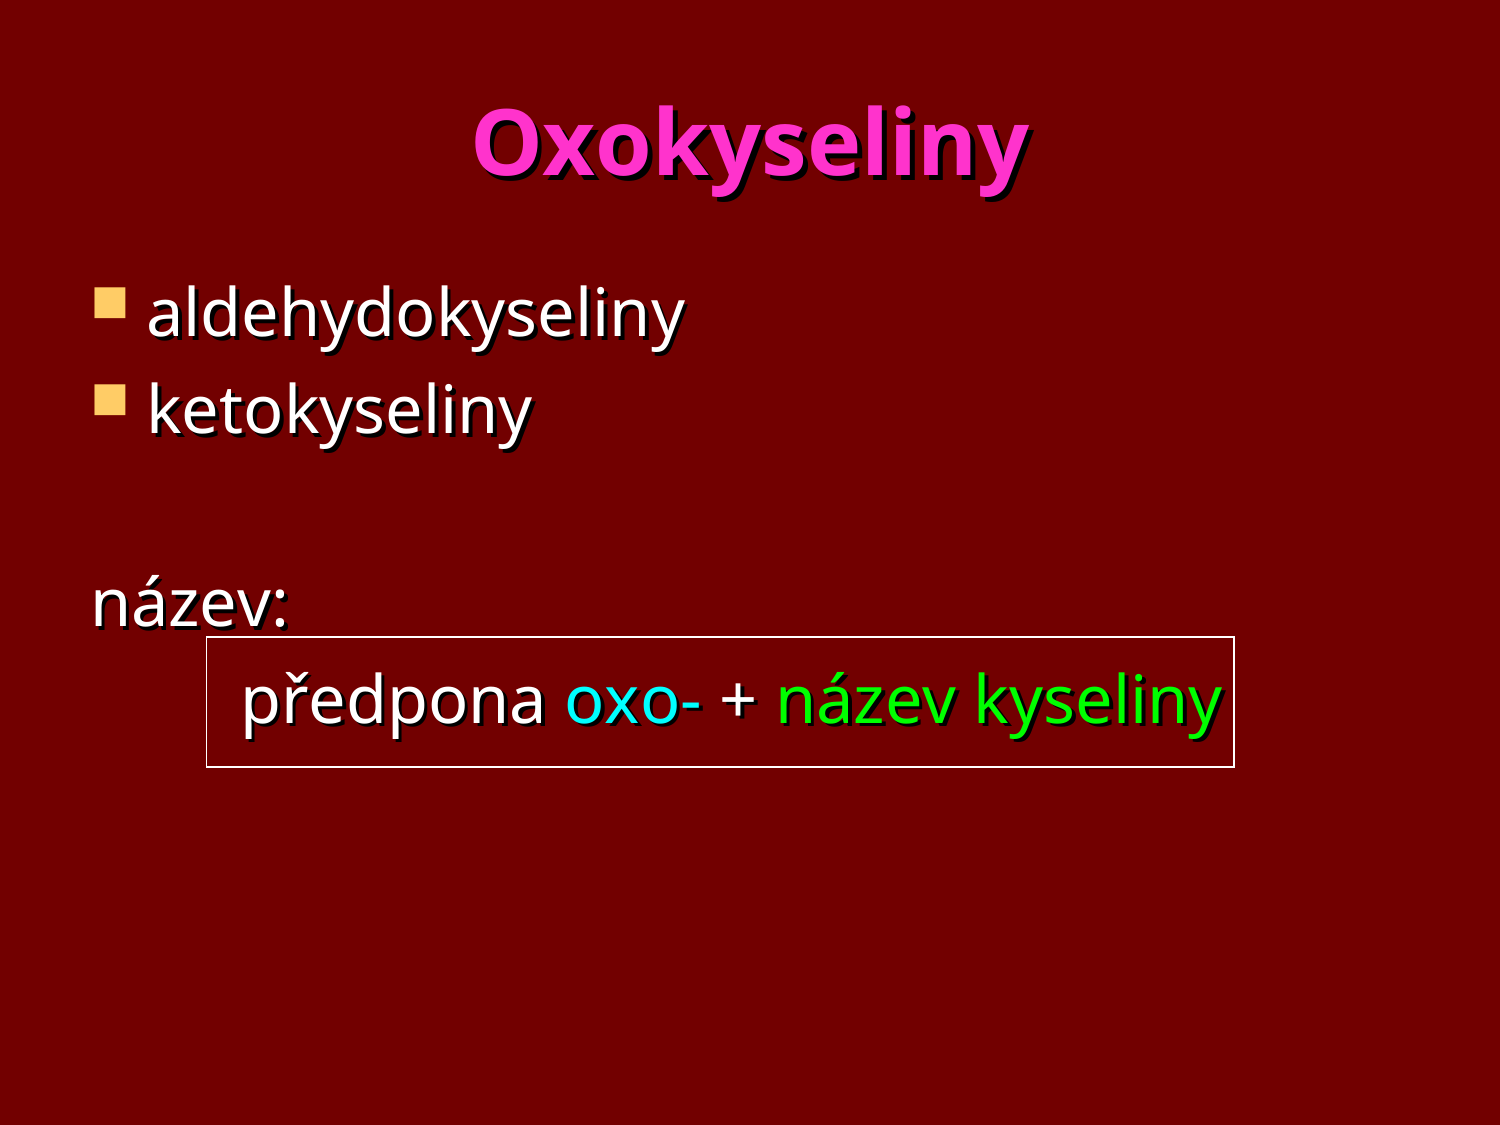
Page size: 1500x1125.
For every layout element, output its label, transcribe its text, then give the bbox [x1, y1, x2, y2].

text_box [206, 636, 1235, 767]
list aldehydokyseliny ketokyseliny název: předpona oxo- + název kyseliny [75, 262, 1426, 1001]
title Oxokyseliny [75, 45, 1426, 233]
